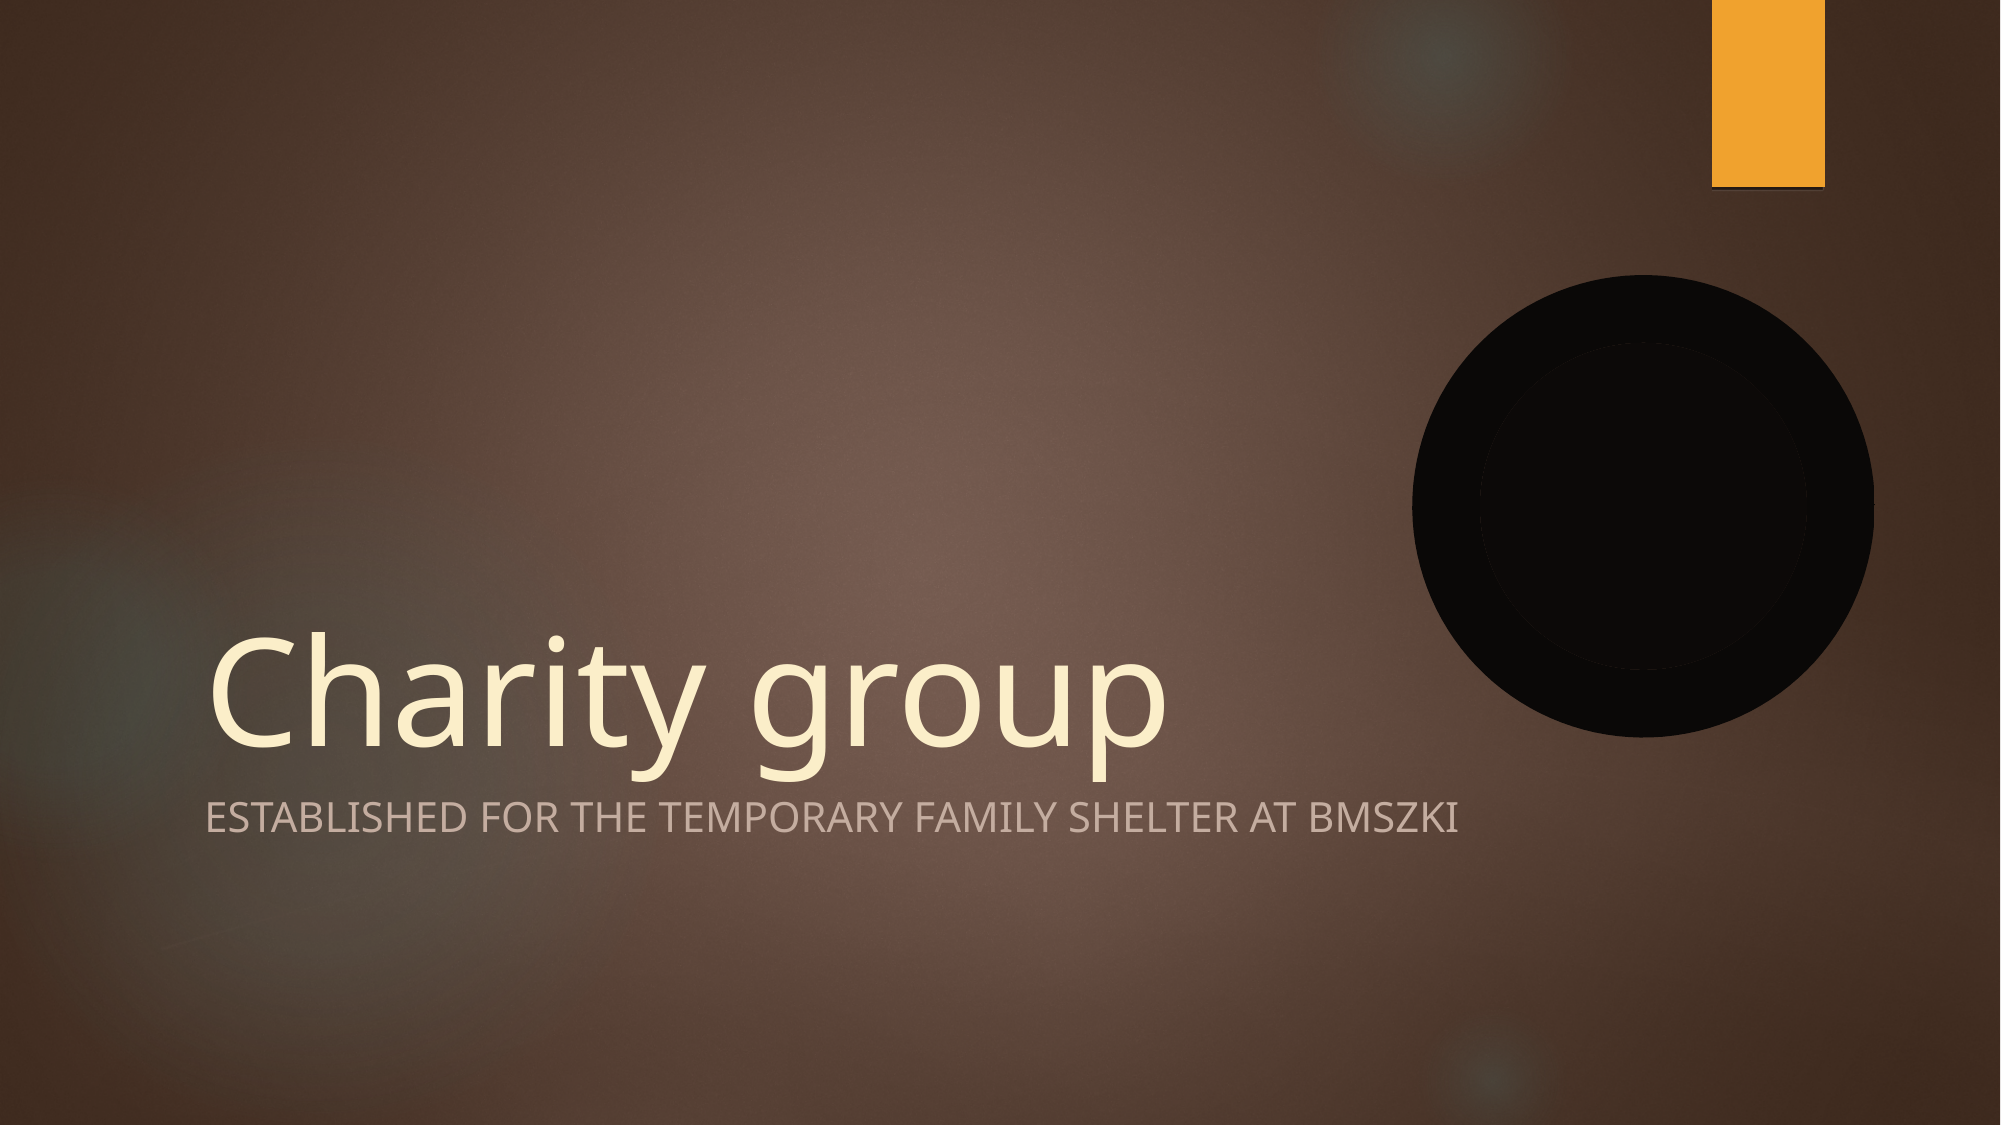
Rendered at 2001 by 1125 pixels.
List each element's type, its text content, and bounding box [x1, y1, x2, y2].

subtitle Established for the Temporary Family shelter at BMSZKI [189, 783, 1638, 926]
title Charity group [189, 237, 1638, 783]
